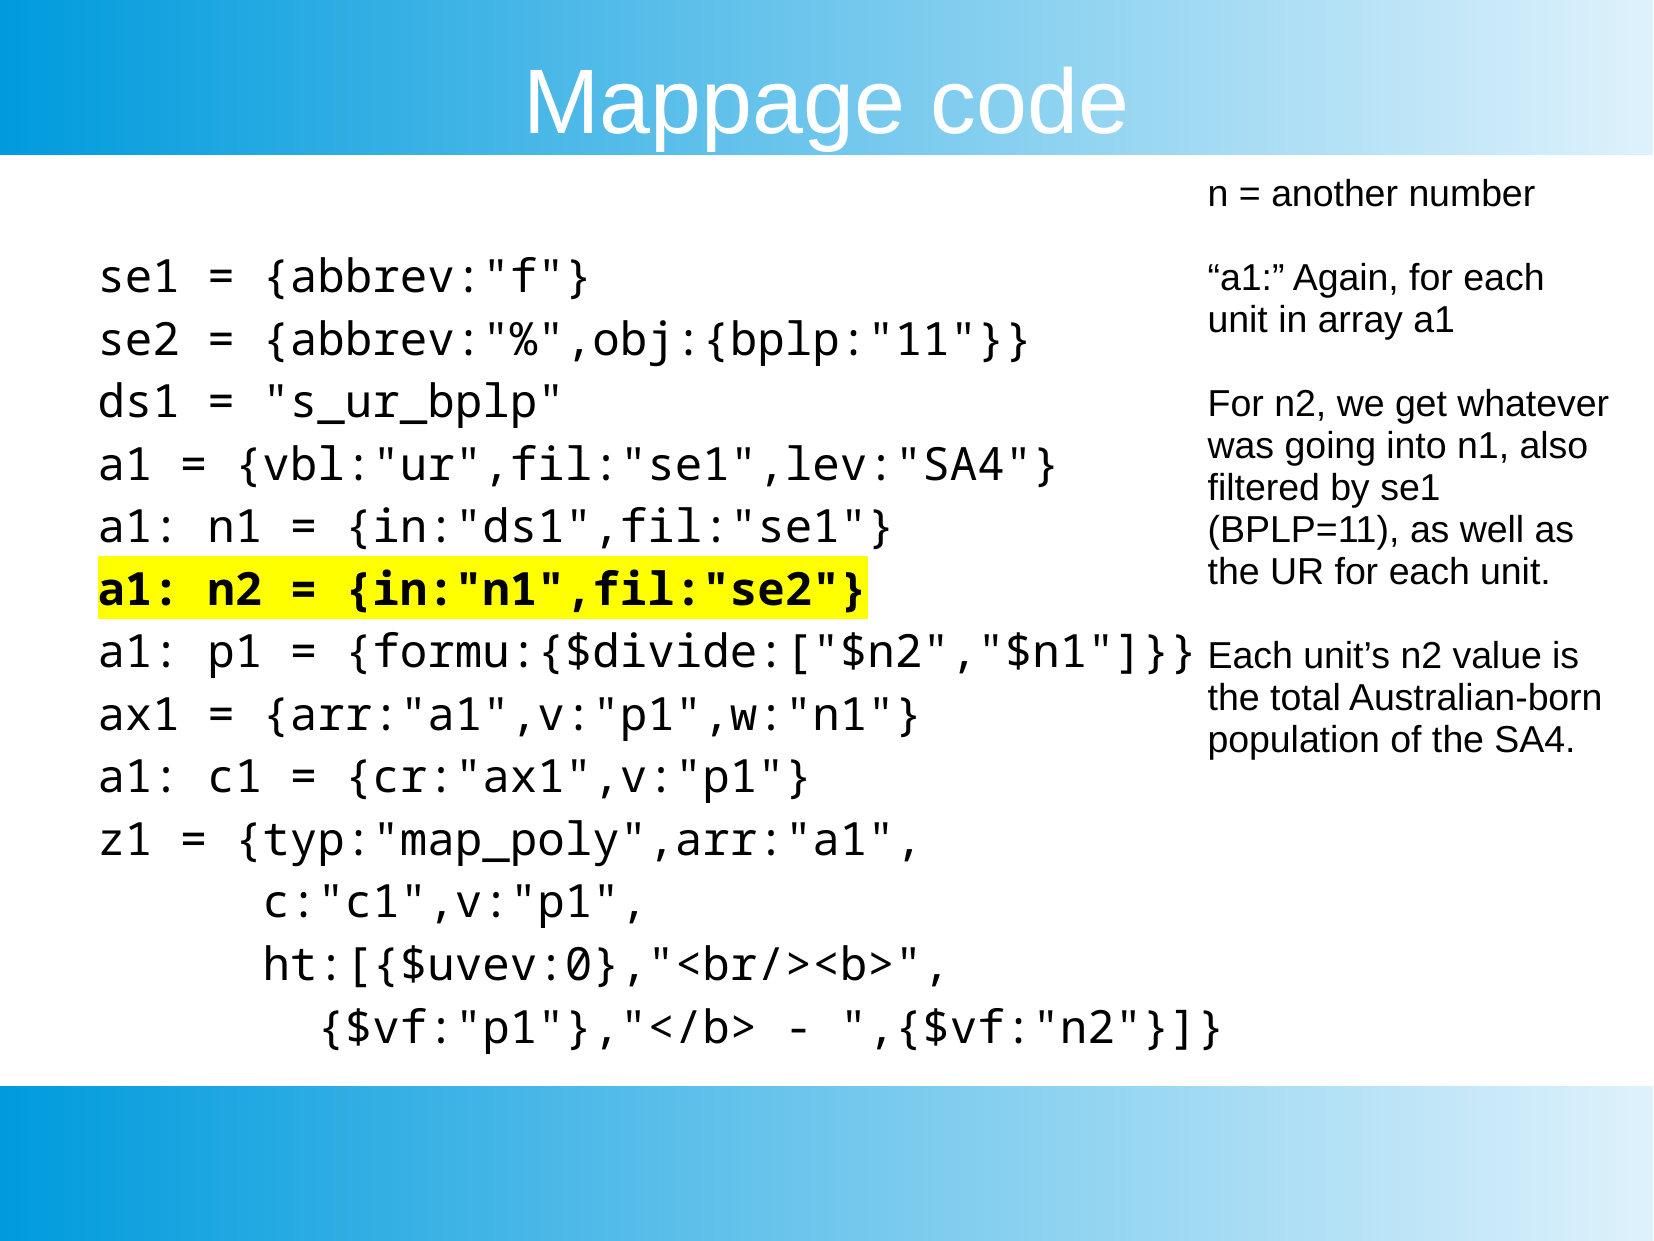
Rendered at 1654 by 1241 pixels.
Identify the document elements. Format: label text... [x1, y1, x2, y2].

text_box se1 = {abbrev:"f"} se2 = {abbrev:"%",obj:{bplp:"11"}} ds1 = "s_ur_bplp" a1 = {vbl:"ur",fil:"se1",lev:"SA4"} a1: n1 = {in:"ds1",fil:"se1"} a1: n2 = {in:"n1",fil:"se2"} a1: p1 = {formu:{$divide:["$n2","$n1"]}} ax1 = {arr:"a1",v:"p1",w:"n1"} a1: c1 = {cr:"ax1",v:"p1"} z1 = {typ:"map_poly",arr:"a1", c:"c1",v:"p1", ht:[{$uvev:0},"<br/><b>", {$vf:"p1"},"</b> - ",{$vf:"n2"}]} [82, 236, 1241, 969]
title Mappage code [82, 49, 1571, 155]
text_box n = another number “a1:” Again, for each unit in array a1 For n2, we get whatever was going into n1, also filtered by se1 (BPLP=11), as well as the UR for each unit. Each unit’s n2 value is the total Australian-born population of the SA4. [1192, 165, 1630, 769]
